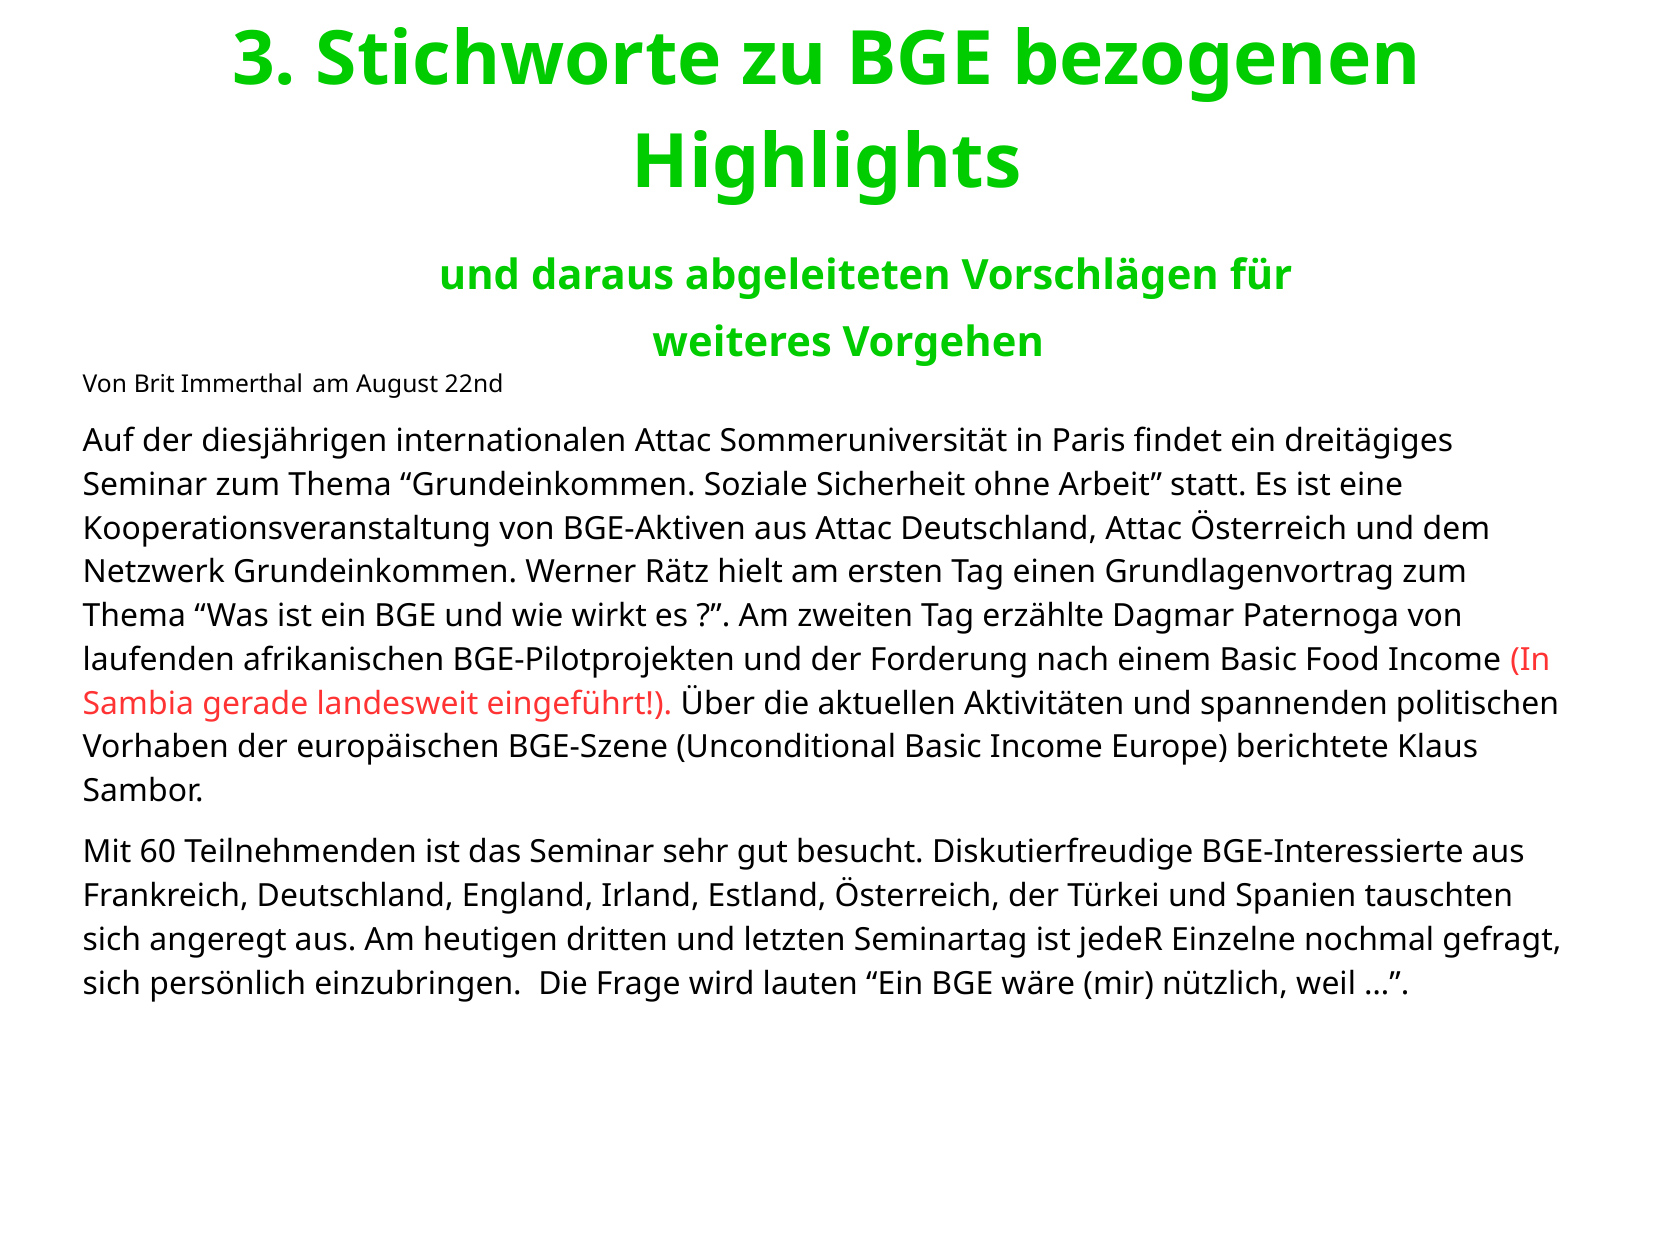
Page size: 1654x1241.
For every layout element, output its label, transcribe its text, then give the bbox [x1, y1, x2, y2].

list Von Brit Immerthal am August 22nd Auf der diesjährigen internationalen Attac Sommeruniversität in Paris findet ein dreitägiges Seminar zum Thema “Grundeinkommen. Soziale Sicherheit ohne Arbeit” statt. Es ist eine Kooperationsveranstaltung von BGE-Aktiven aus Attac Deutschland, Attac Österreich und dem Netzwerk Grundeinkommen. Werner Rätz hielt am ersten Tag einen Grundlagenvortrag zum Thema “Was ist ein BGE und wie wirkt es ?”. Am zweiten Tag erzählte Dagmar Paternoga von laufenden afrikanischen BGE-Pilotprojekten und der Forderung nach einem Basic Food Income (In Sambia gerade landesweit eingeführt!). Über die aktuellen Aktivitäten und spannenden politischen Vorhaben der europäischen BGE-Szene (Unconditional Basic Income Europe) berichtete Klaus Sambor. Mit 60 Teilnehmenden ist das Seminar sehr gut besucht. Diskutierfreudige BGE-Interessierte aus Frankreich, Deutschland, England, Irland, Estland, Österreich, der Türkei und Spanien tauschten sich angeregt aus. Am heutigen dritten und letzten Seminartag ist jedeR Einzelne nochmal gefragt, sich persönlich einzubringen. Die Frage wird lauten “Ein BGE wäre (mir) nützlich, weil …”. [82, 366, 1571, 1010]
title 3. Stichworte zu BGE bezogenen Highlights und daraus abgeleiteten Vorschlägen für weiteres Vorgehen [82, 7, 1571, 366]
